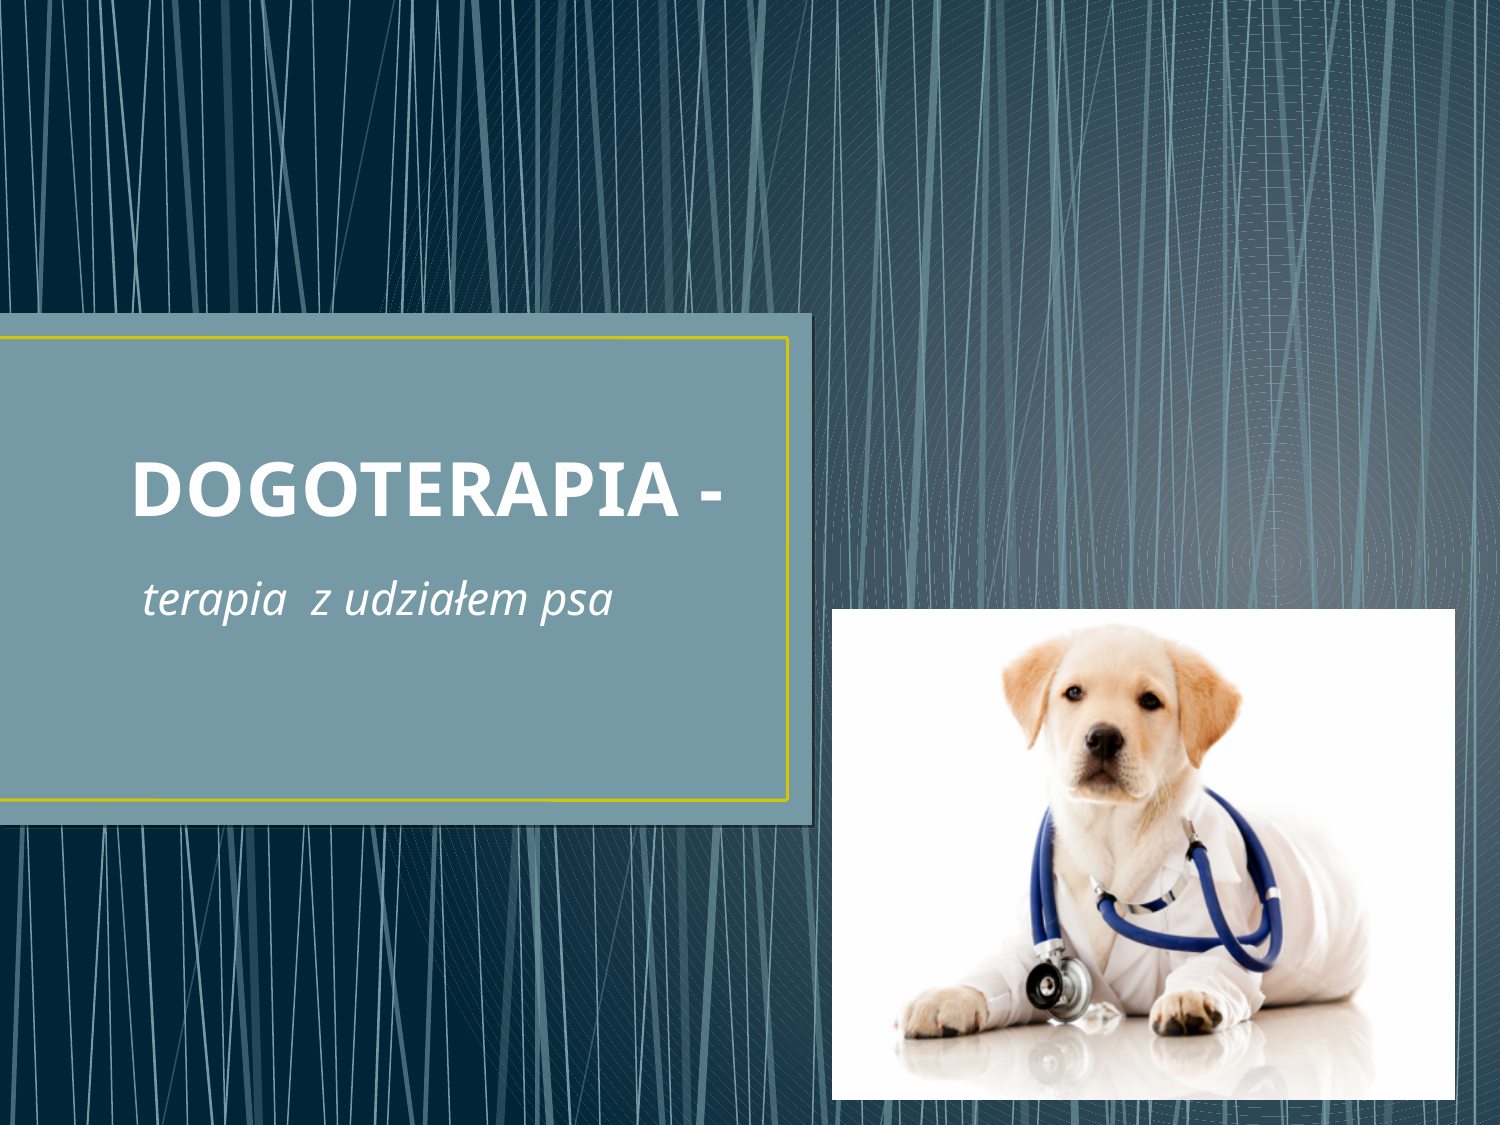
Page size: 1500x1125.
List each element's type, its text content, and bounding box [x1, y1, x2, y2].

title DOGOTERAPIA - [69, 224, 786, 539]
picture [832, 609, 1455, 1100]
subtitle terapia z udziałem psa [53, 562, 703, 717]
